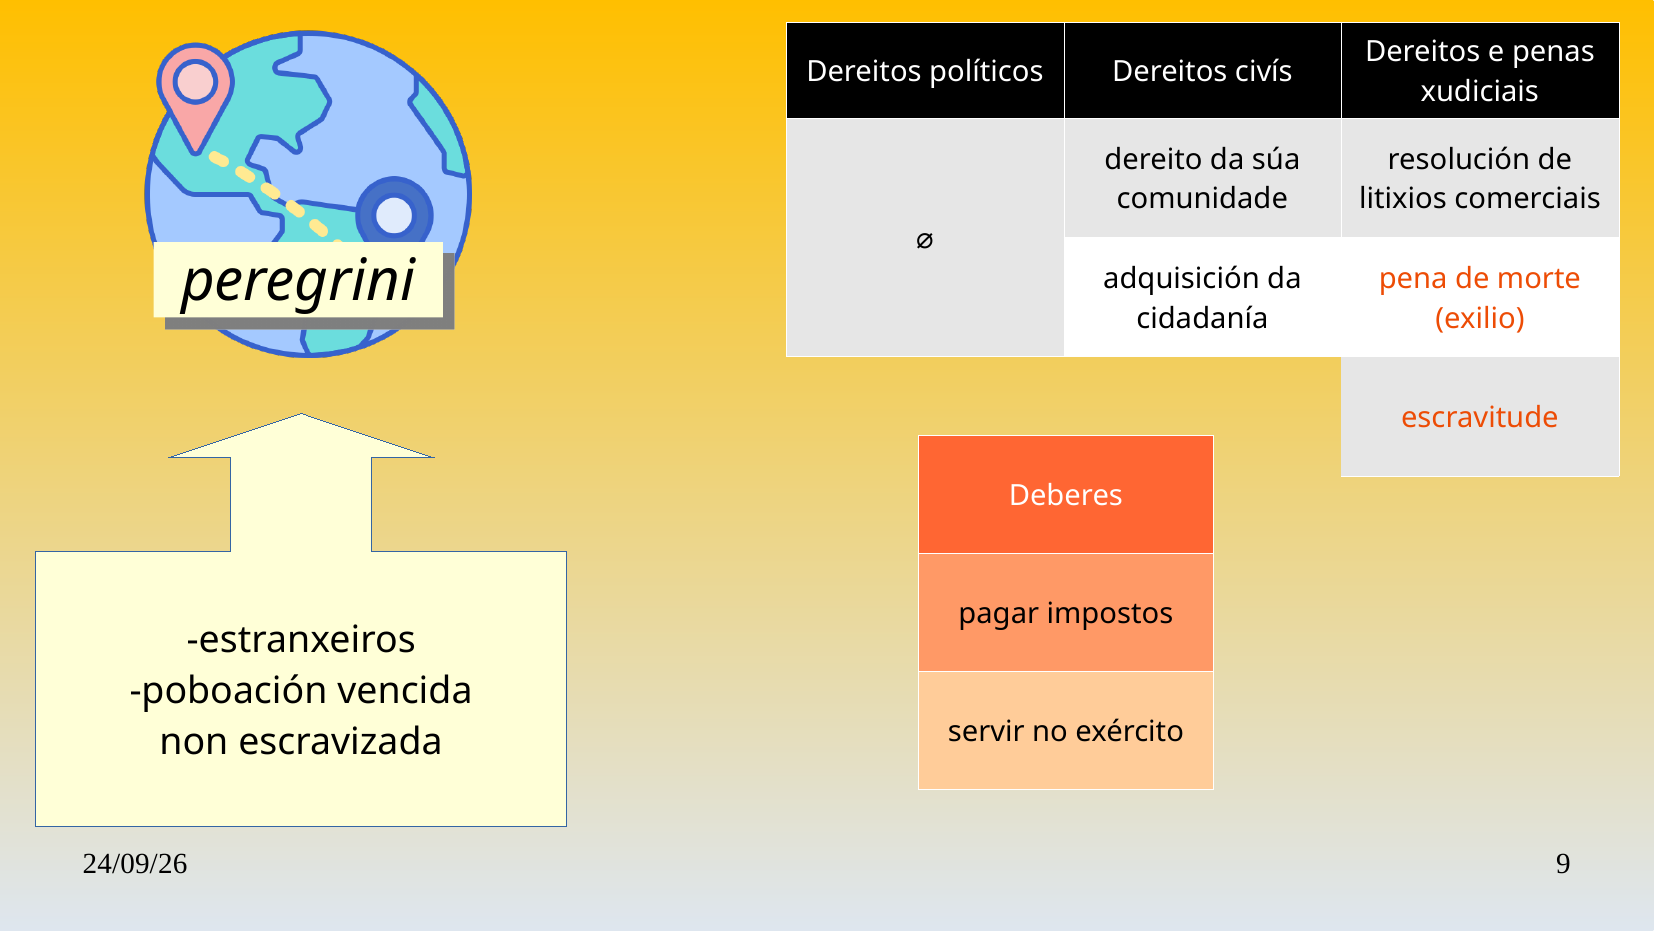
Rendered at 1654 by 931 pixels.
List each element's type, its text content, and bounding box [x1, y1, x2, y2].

table_cell pena de morte (exilio) [1342, 238, 1619, 356]
table_cell [1064, 357, 1341, 476]
table_header Deberes [919, 436, 1213, 553]
table_cell [786, 357, 1064, 476]
table_header Dereitos políticos [787, 23, 1064, 118]
table_header Dereitos civís [1065, 23, 1341, 118]
table_cell ⌀ [787, 119, 1064, 356]
picture [143, 29, 473, 359]
text_box peregrini [153, 242, 443, 318]
table_cell dereito da súa comunidade [1065, 119, 1341, 237]
table_cell servir no exército [919, 672, 1213, 789]
table_cell pagar impostos [919, 554, 1213, 671]
text_box -estranxeiros -poboación vencida non escravizada [35, 413, 567, 827]
table_cell escravitude [1341, 357, 1619, 476]
table_cell resolución de litixios comerciais [1342, 119, 1619, 237]
table_header Dereitos e penas xudiciais [1342, 23, 1619, 118]
table_cell adquisición da cidadanía [1065, 238, 1341, 357]
